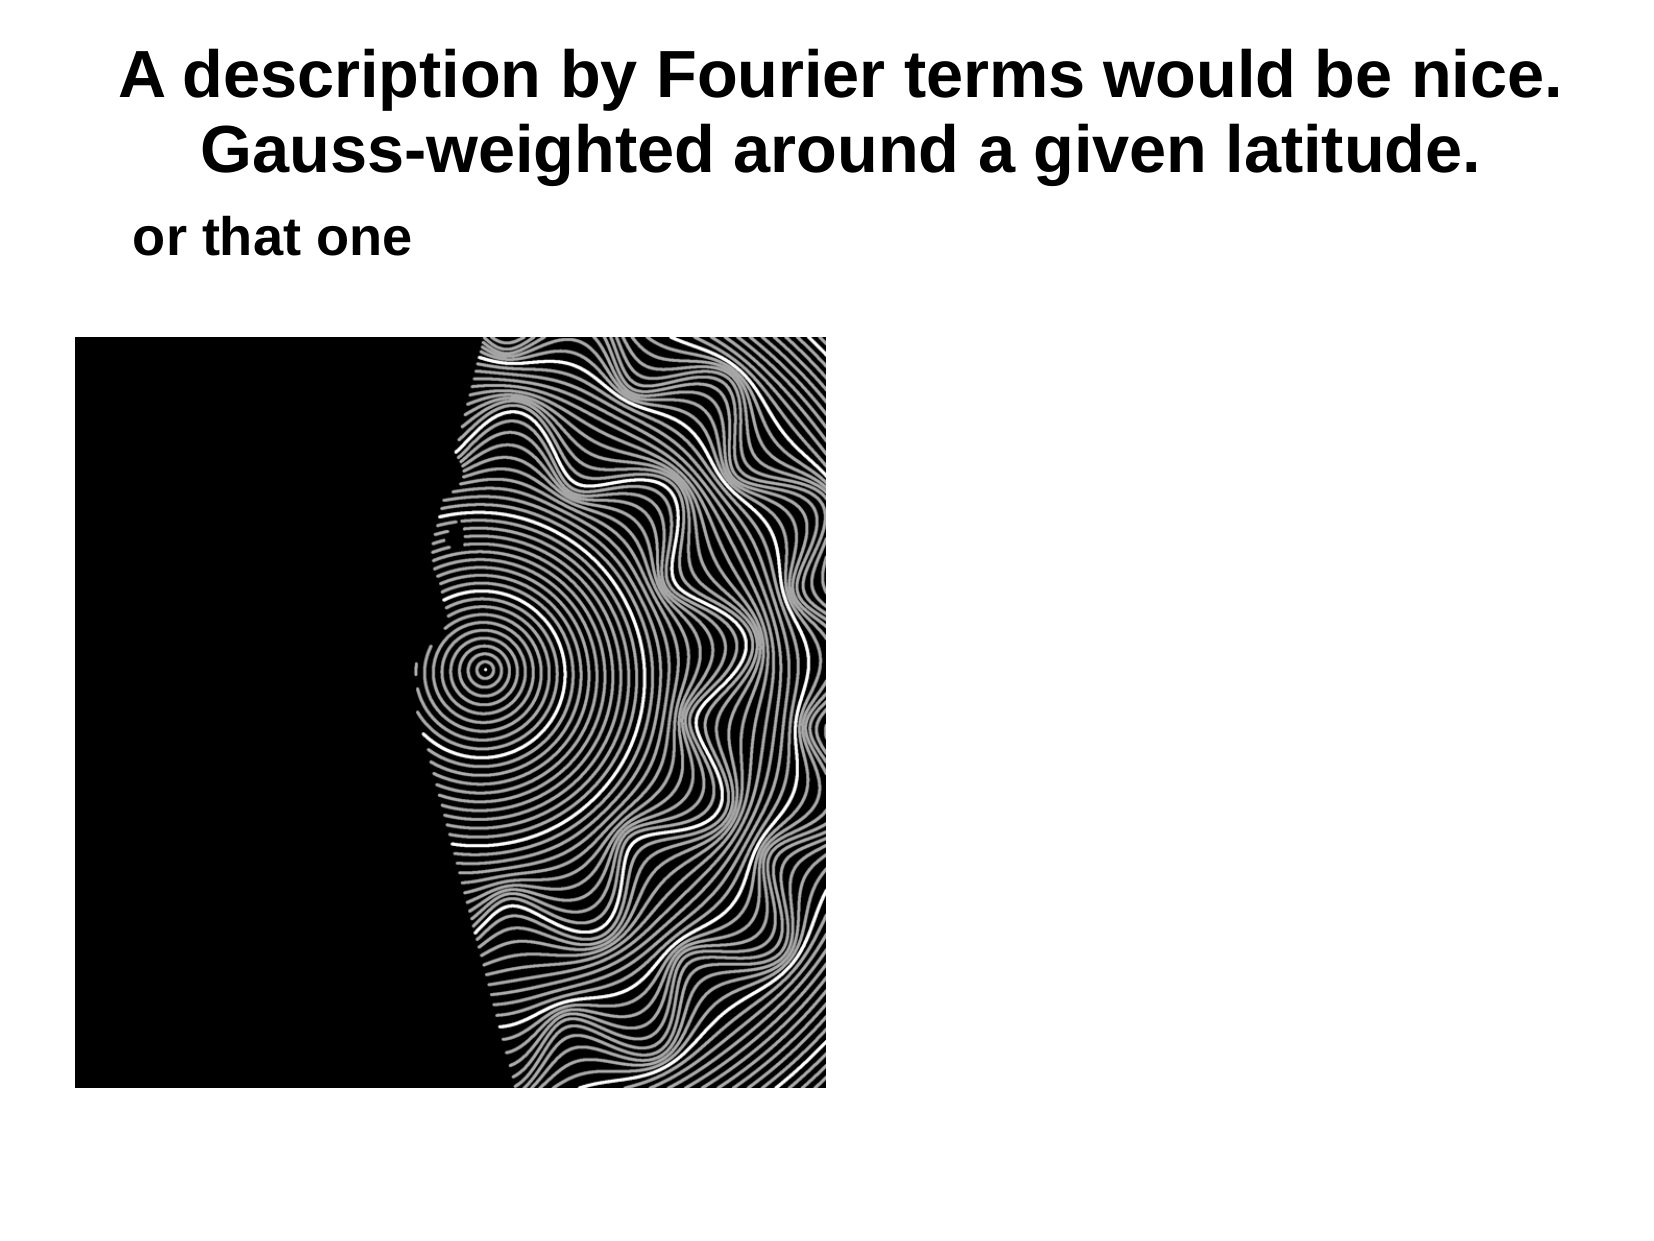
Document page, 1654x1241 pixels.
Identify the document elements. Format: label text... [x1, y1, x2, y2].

picture [75, 337, 826, 1088]
text_box A description by Fourier terms would be nice. Gauss-weighted around a given latitude. [59, 29, 1625, 194]
text_box or that one [118, 198, 1506, 276]
